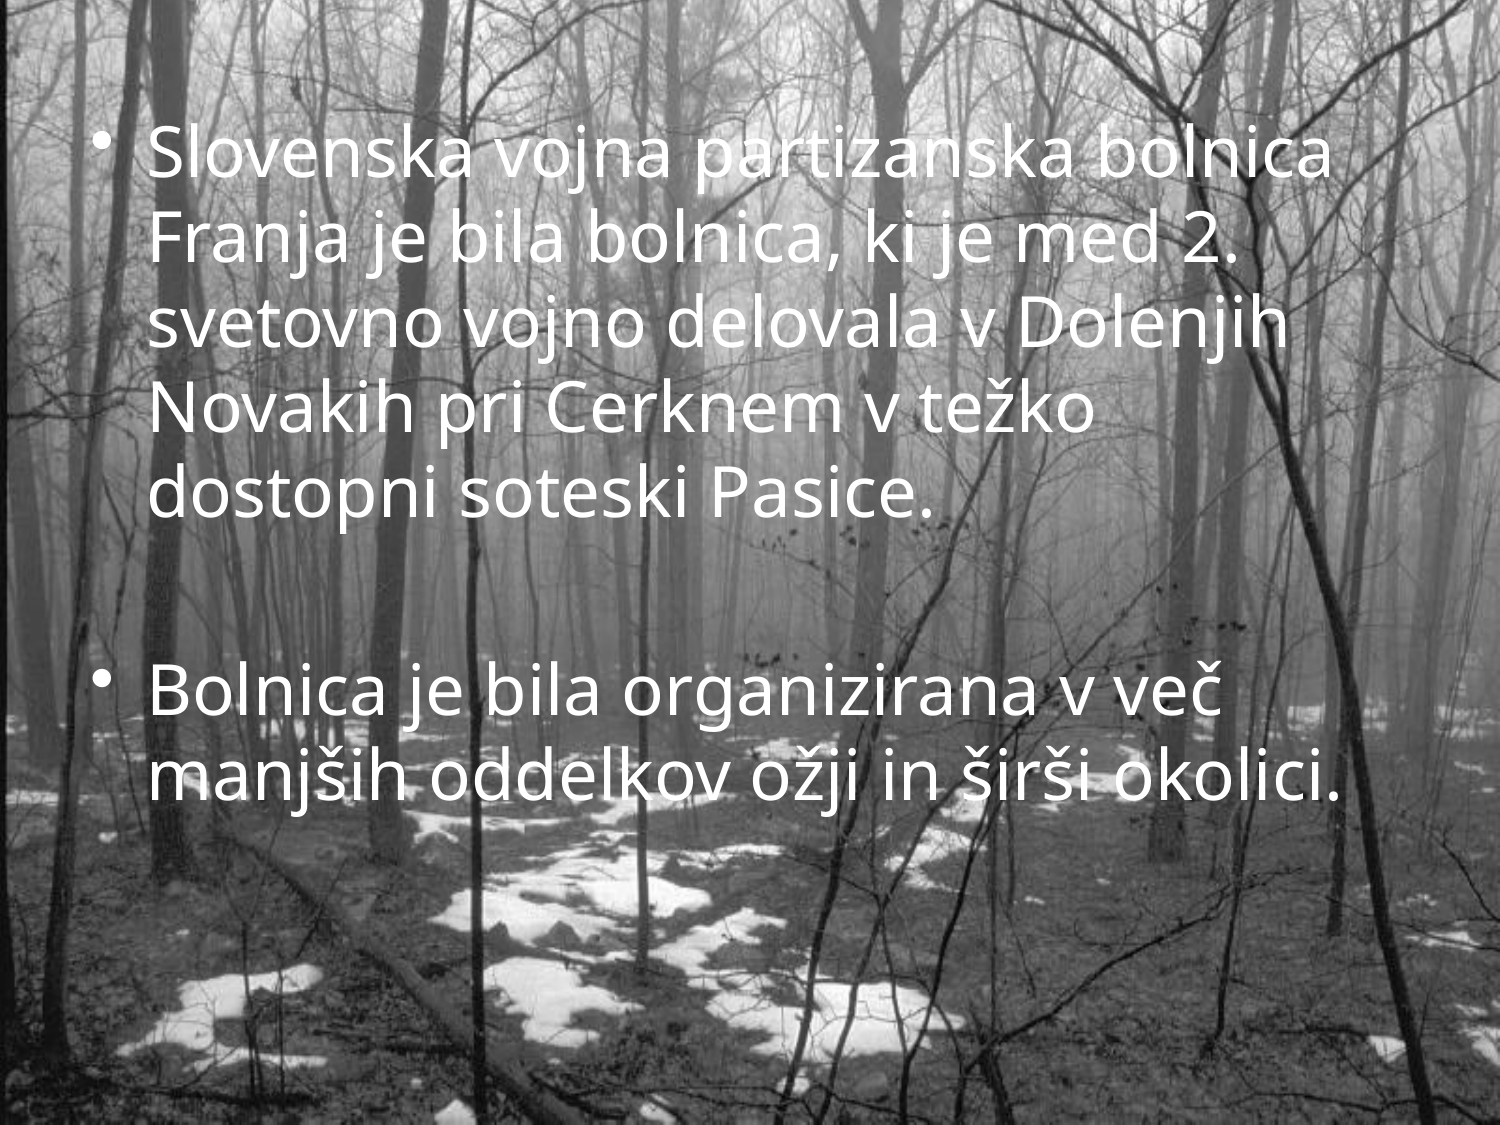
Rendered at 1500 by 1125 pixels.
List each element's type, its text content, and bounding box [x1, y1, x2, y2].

list Slovenska vojna partizanska bolnica Franja je bila bolnica, ki je med 2. svetovno vojno delovala v Dolenjih Novakih pri Cerknem v težko dostopni soteski Pasice. Bolnica je bila organizirana v več manjših oddelkov ožji in širši okolici. [75, 0, 1425, 1059]
picture [0, 0, 1500, 1125]
